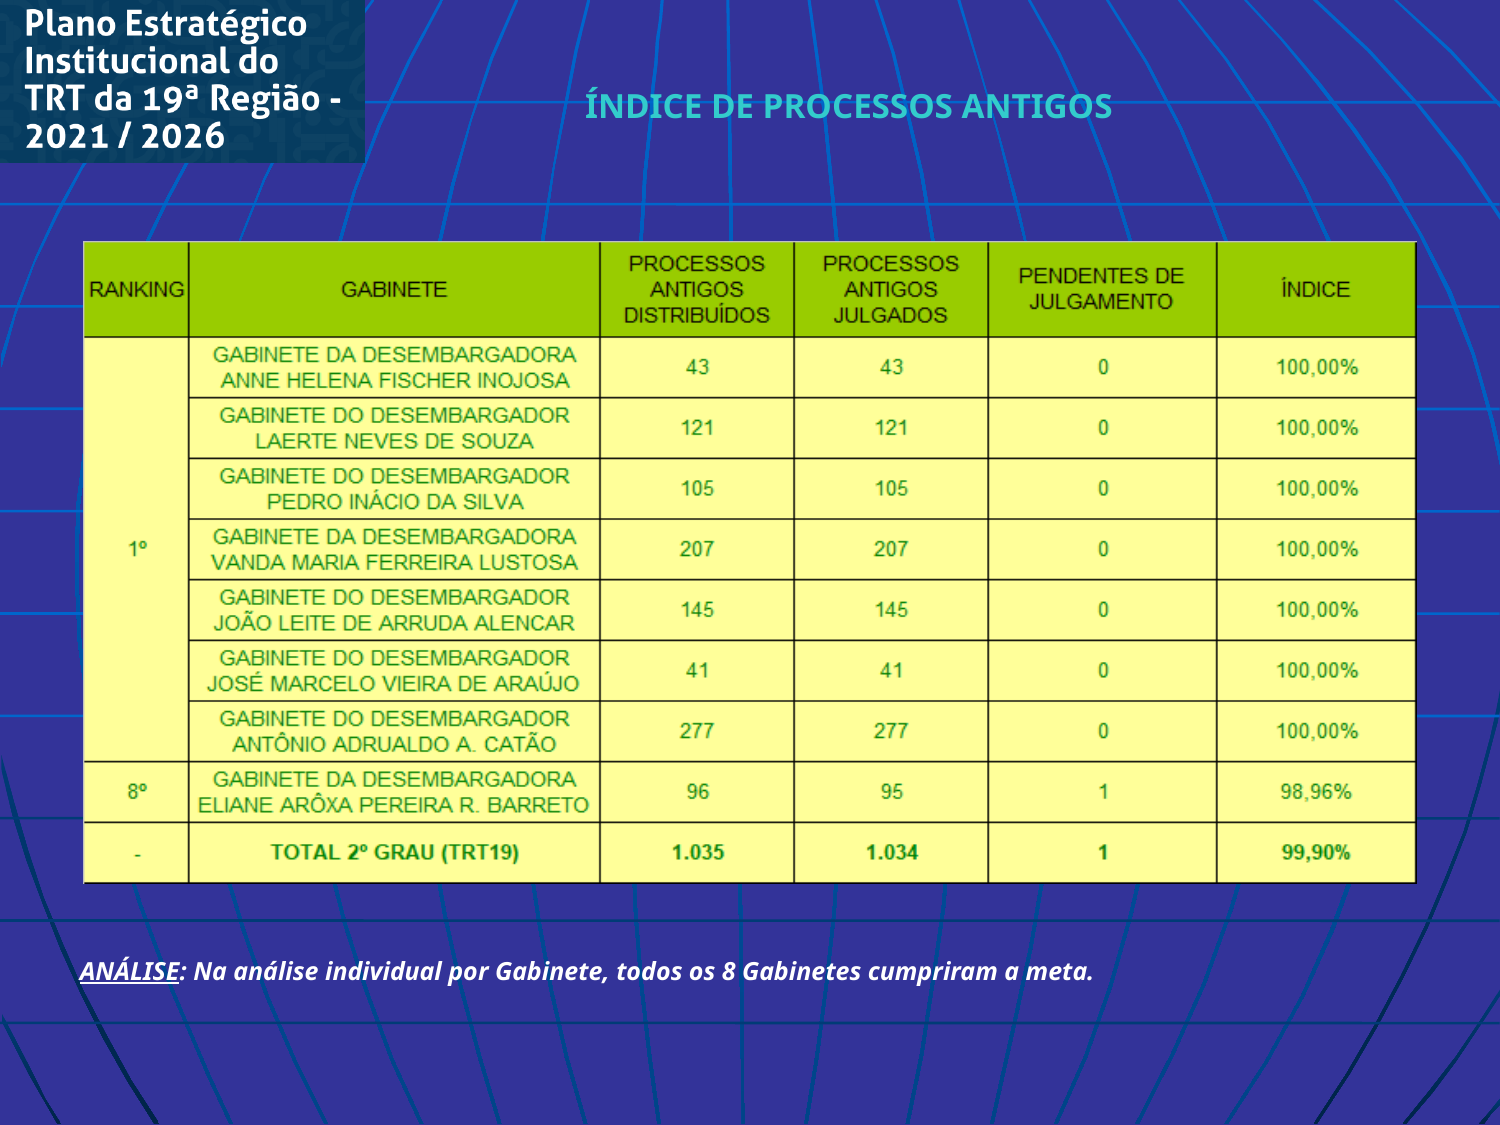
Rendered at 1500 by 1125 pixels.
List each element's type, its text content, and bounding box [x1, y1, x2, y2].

text_box ANÁLISE: Na análise individual por Gabinete, todos os 8 Gabinetes cumpriram a meta. [64, 947, 1471, 1125]
picture [83, 241, 1417, 884]
picture [0, 0, 365, 163]
text_box ÍNDICE DE PROCESSOS ANTIGOS [365, 78, 1448, 134]
